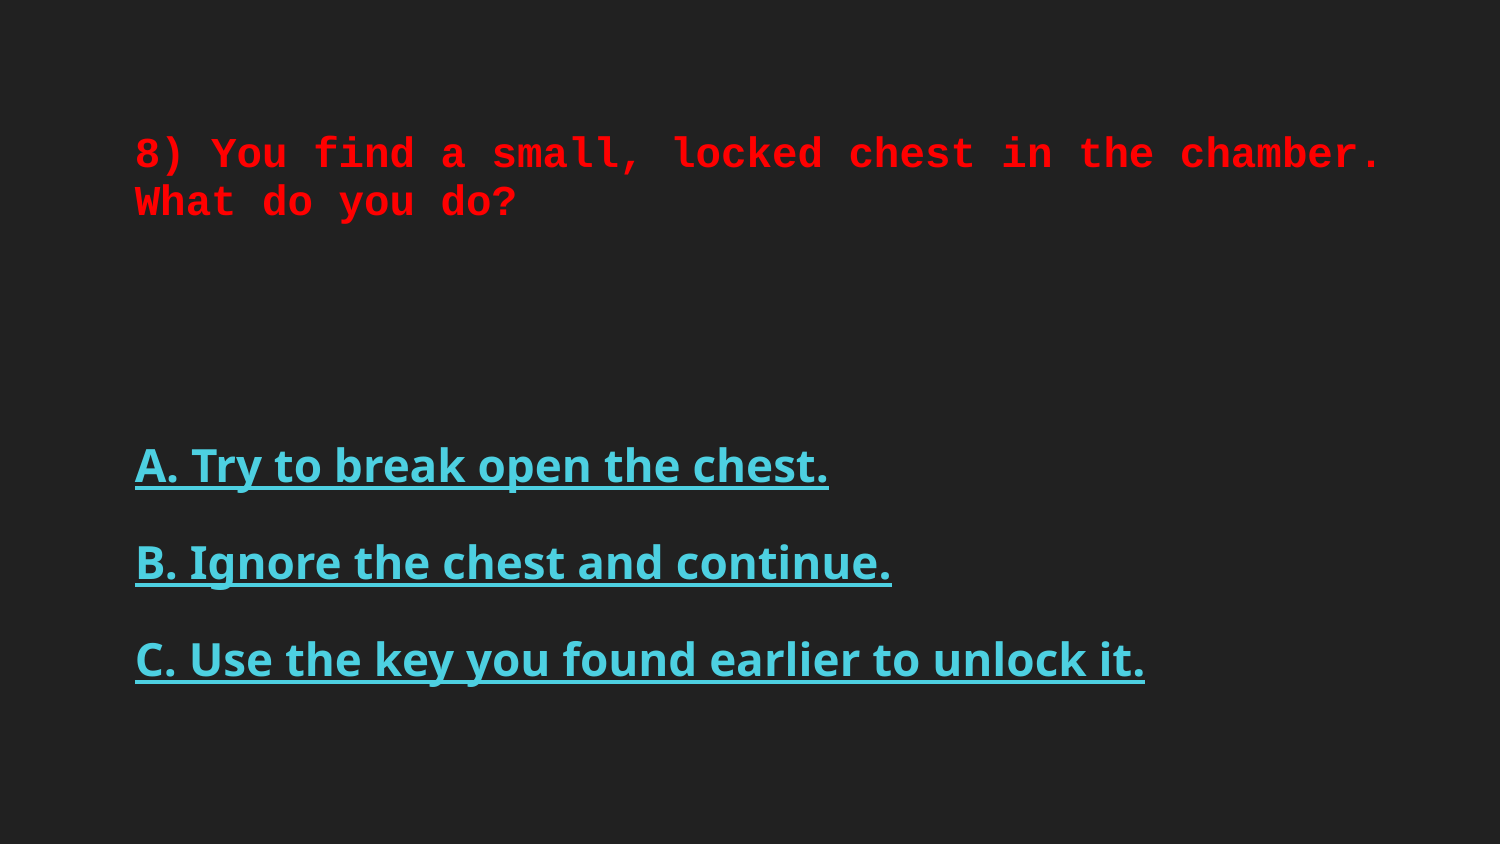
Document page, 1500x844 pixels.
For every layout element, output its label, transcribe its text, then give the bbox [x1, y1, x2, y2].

title 8) You find a small, locked chest in the chamber. What do you do? [119, 116, 1401, 391]
list A. Try to break open the chest. B. Ignore the chest and continue. C. Use the key you found earlier to unlock it. [119, 409, 1348, 738]
